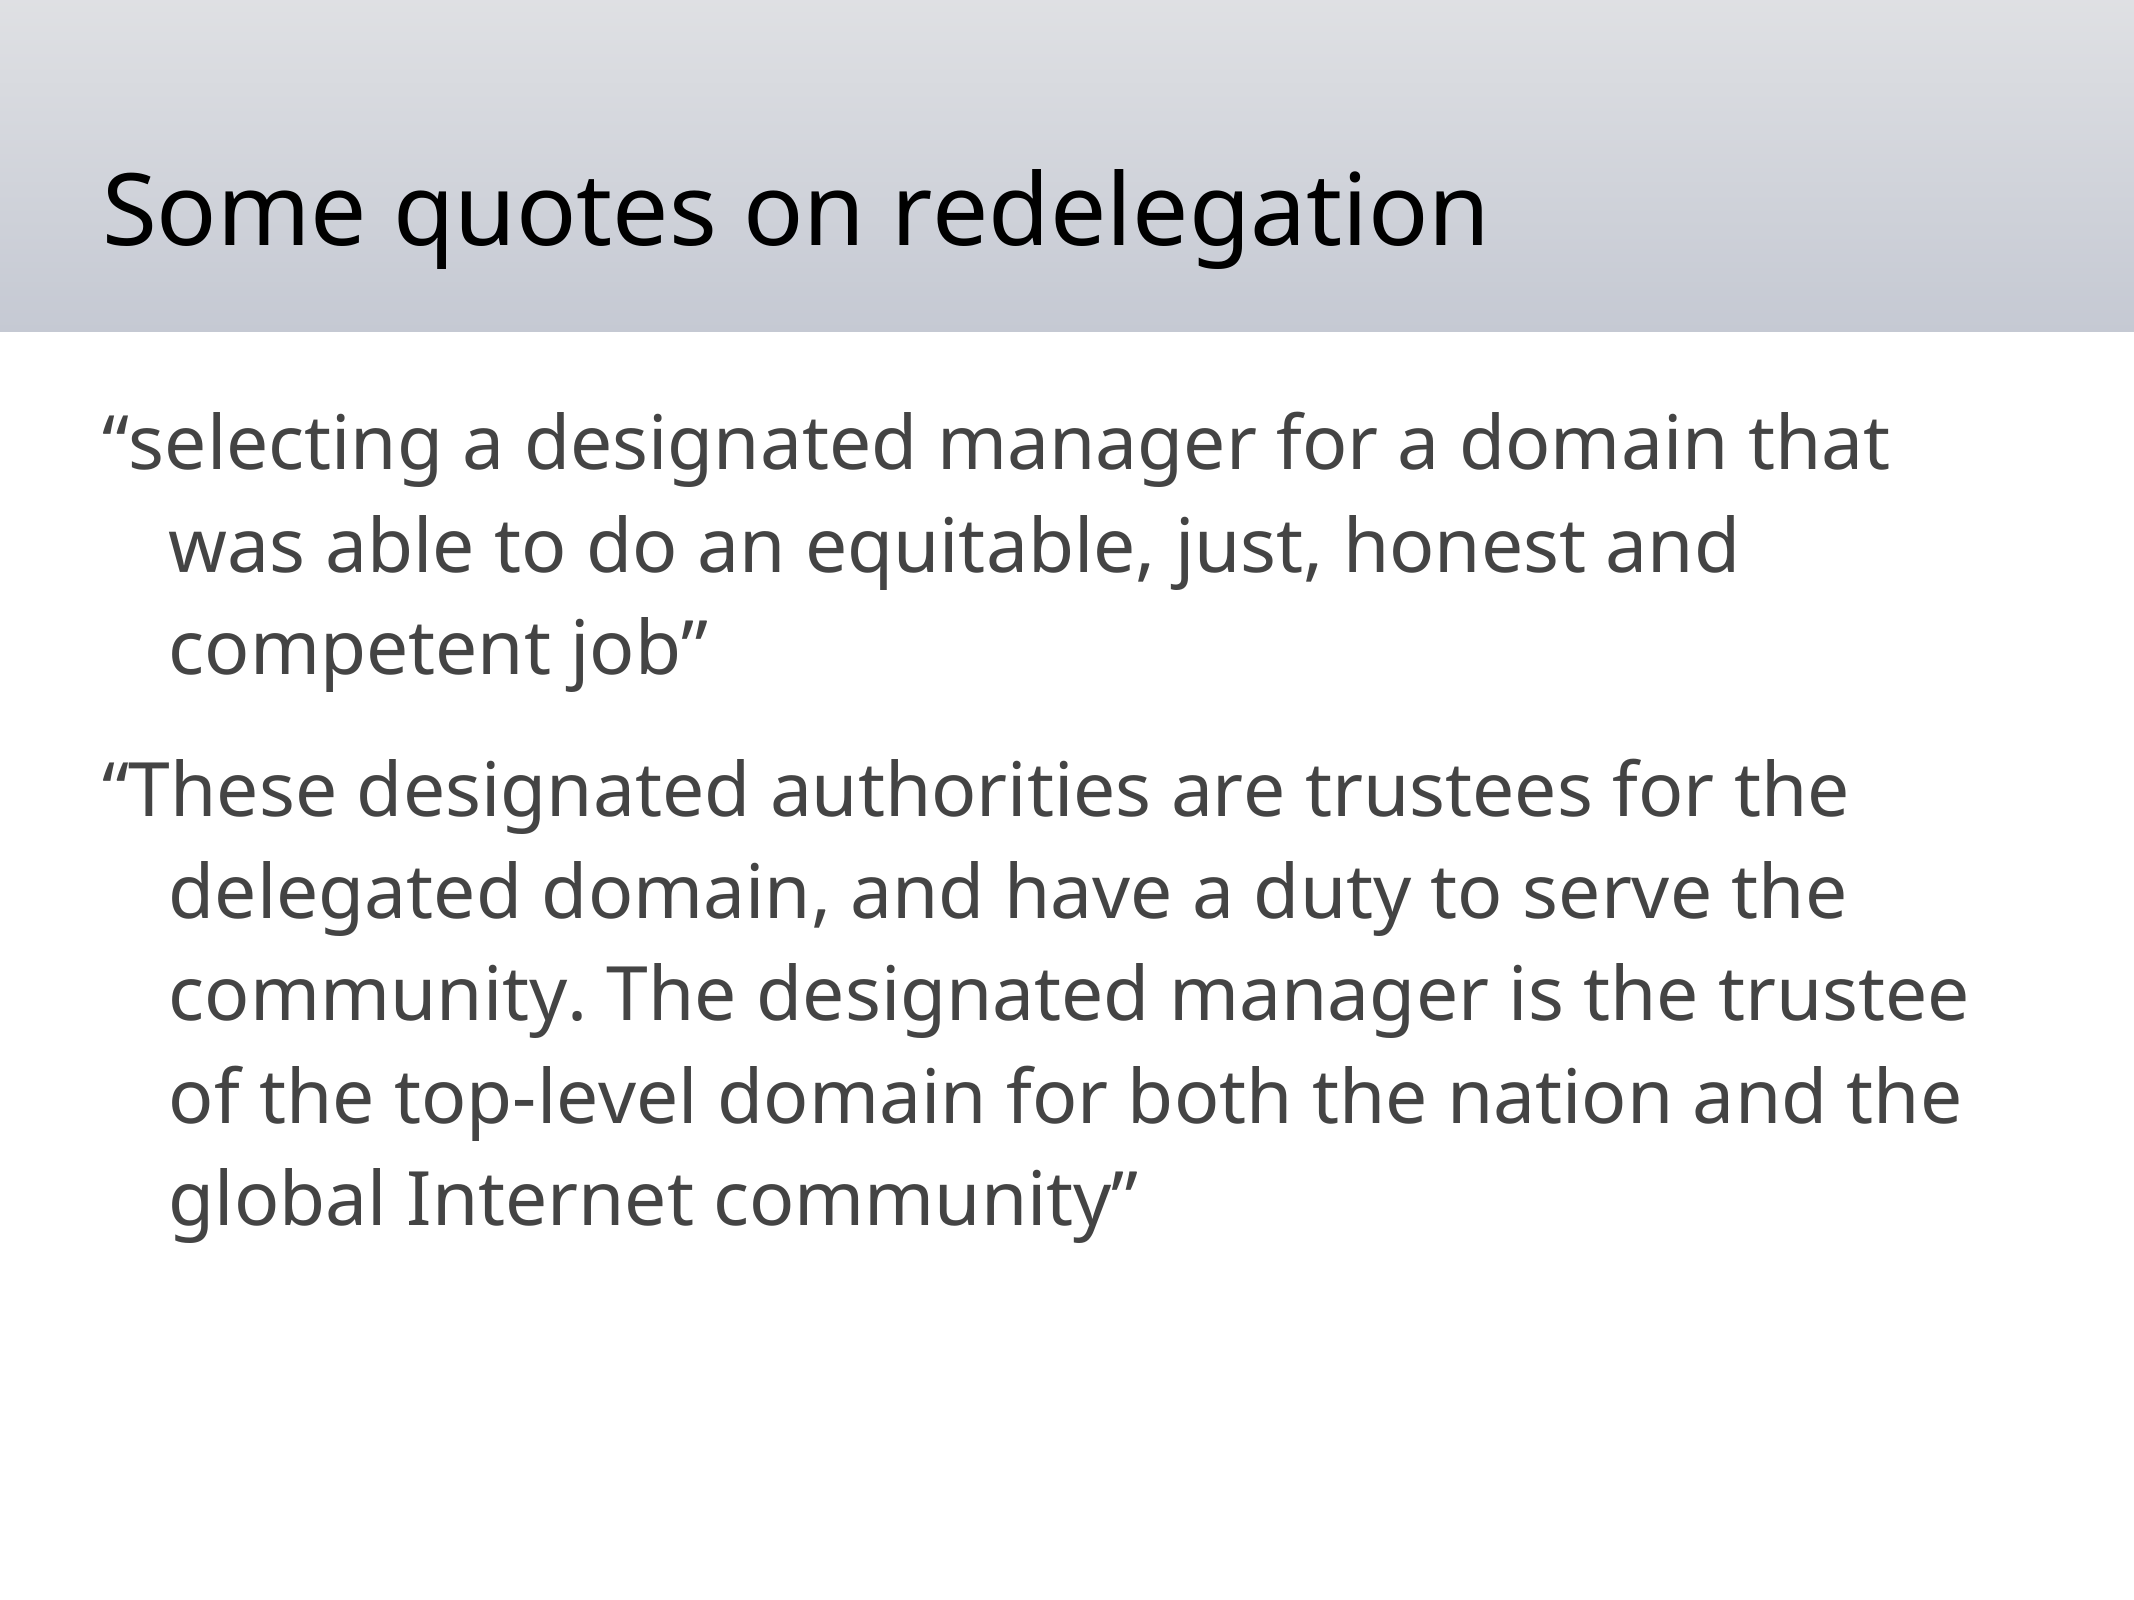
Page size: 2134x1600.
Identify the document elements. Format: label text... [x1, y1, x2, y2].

text_box [0, 0, 2134, 332]
list “selecting a designated manager for a domain that was able to do an equitable, just, honest and competent job” “These designated authorities are trustees for the delegated domain, and have a duty to serve the community. The designated manager is the trustee of the top-level domain for both the nation and the global Internet community” [93, 381, 2040, 1459]
title Some quotes on redelegation [93, 54, 2040, 284]
